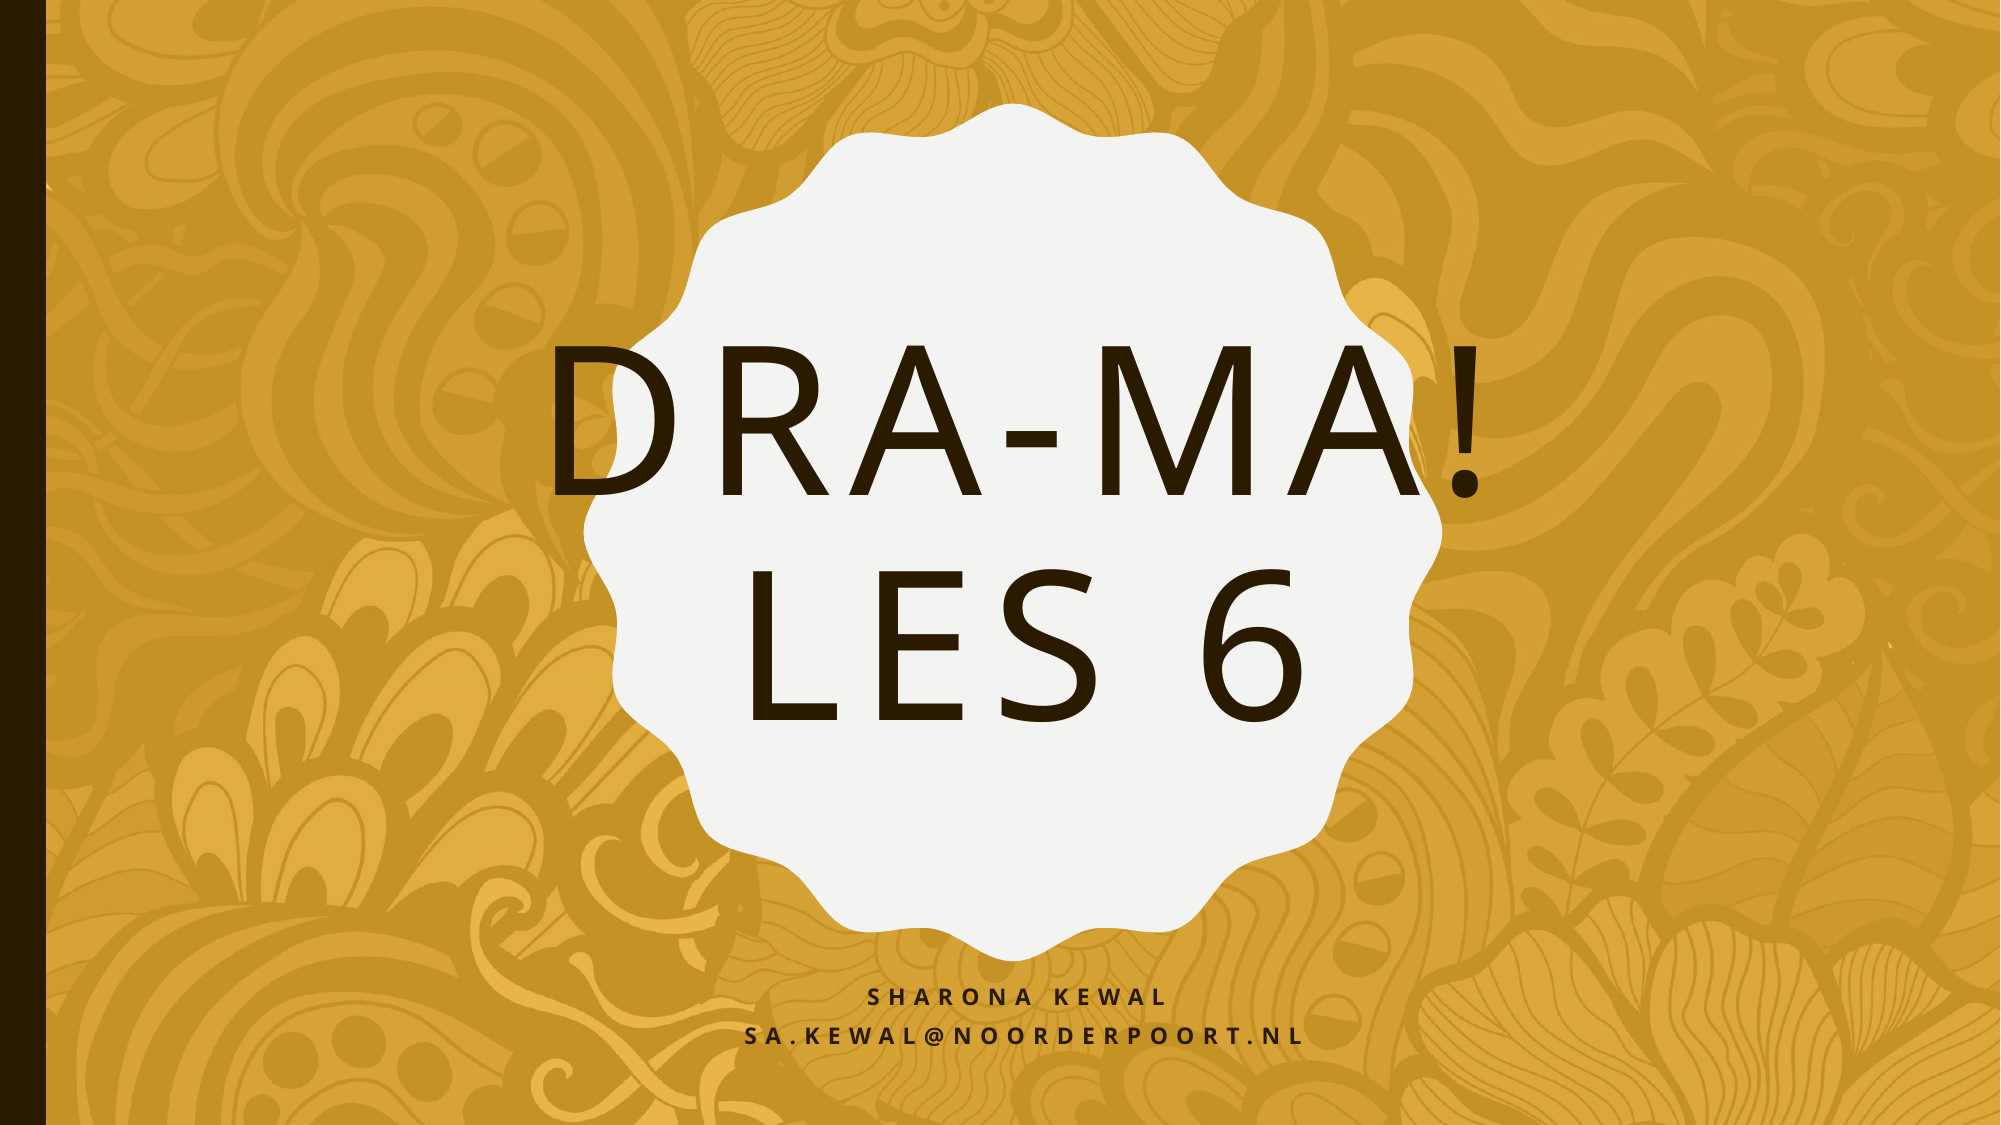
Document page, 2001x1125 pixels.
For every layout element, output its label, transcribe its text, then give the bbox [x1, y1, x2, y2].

text_box [0, 0, 2000, 1125]
title Dra-ma! les 6 [176, 180, 1870, 902]
subtitle Sharona Kewal Sa.kewal@noorderpoort.nl [285, 977, 1762, 1065]
